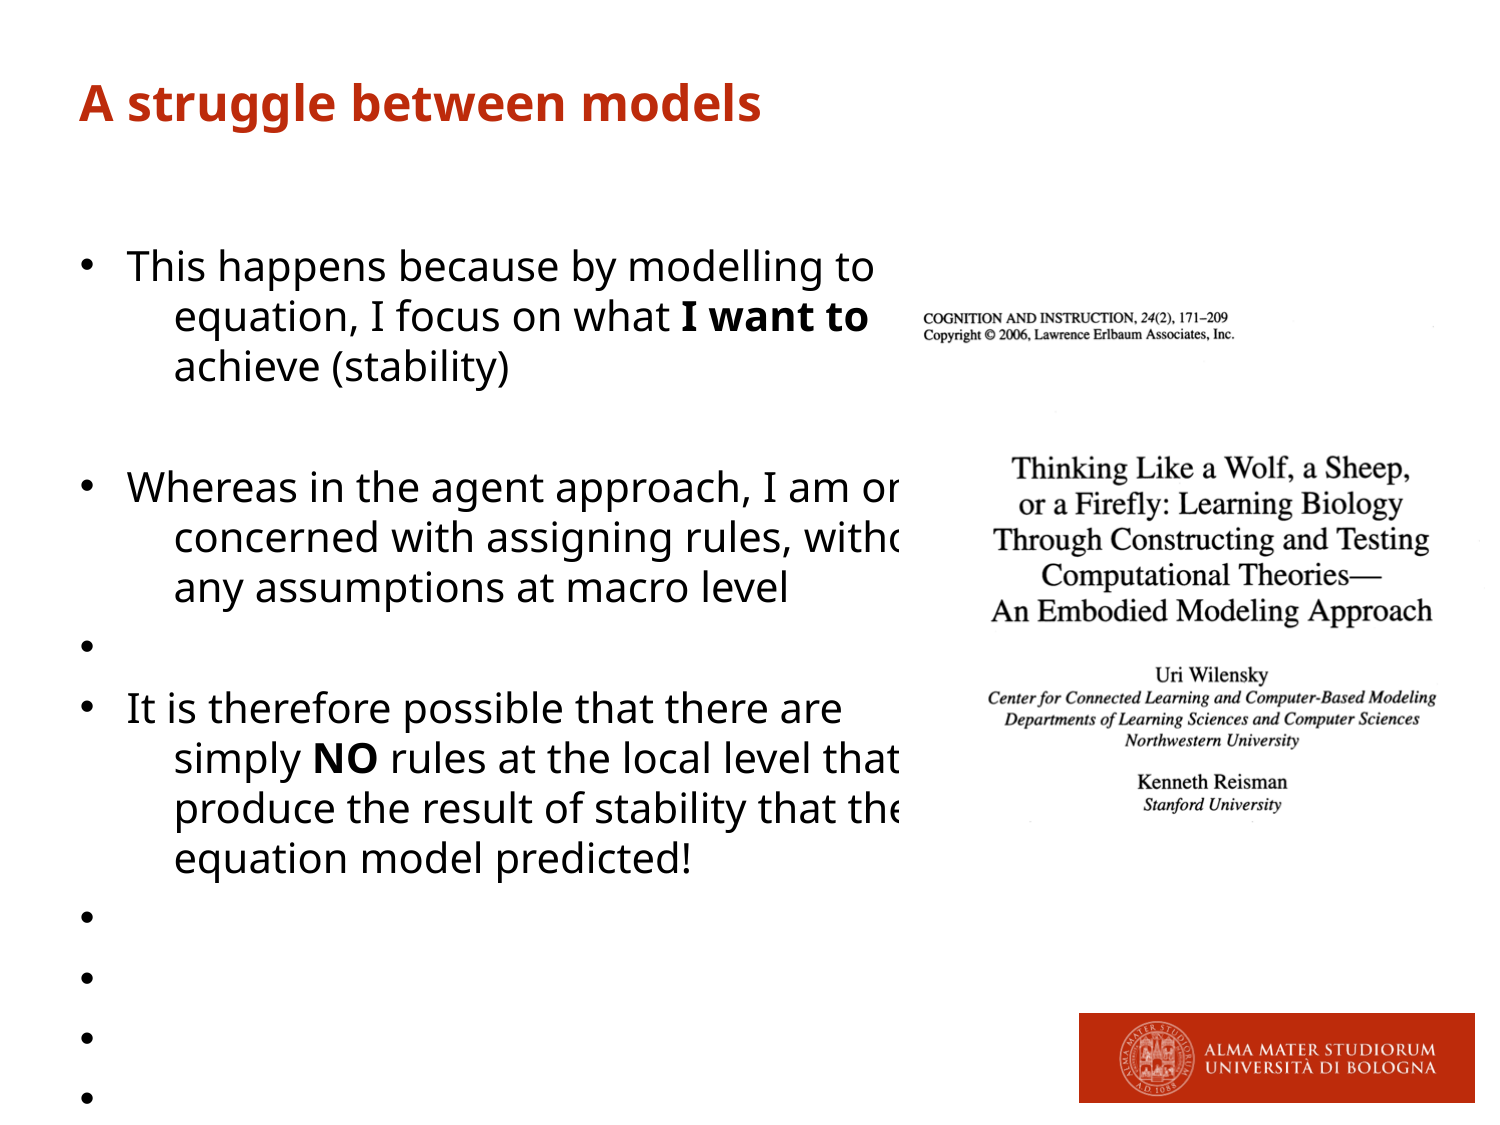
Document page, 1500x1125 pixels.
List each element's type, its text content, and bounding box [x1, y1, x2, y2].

list A struggle between models [64, 78, 1447, 185]
list This happens because by modelling to equation, I focus on what I want to achieve (stability) Whereas in the agent approach, I am only concerned with assigning rules, without any assumptions at macro level It is therefore possible that there are simply NO rules at the local level that produce the result of stability that the equation model predicted! [64, 231, 975, 988]
picture [899, 298, 1500, 827]
